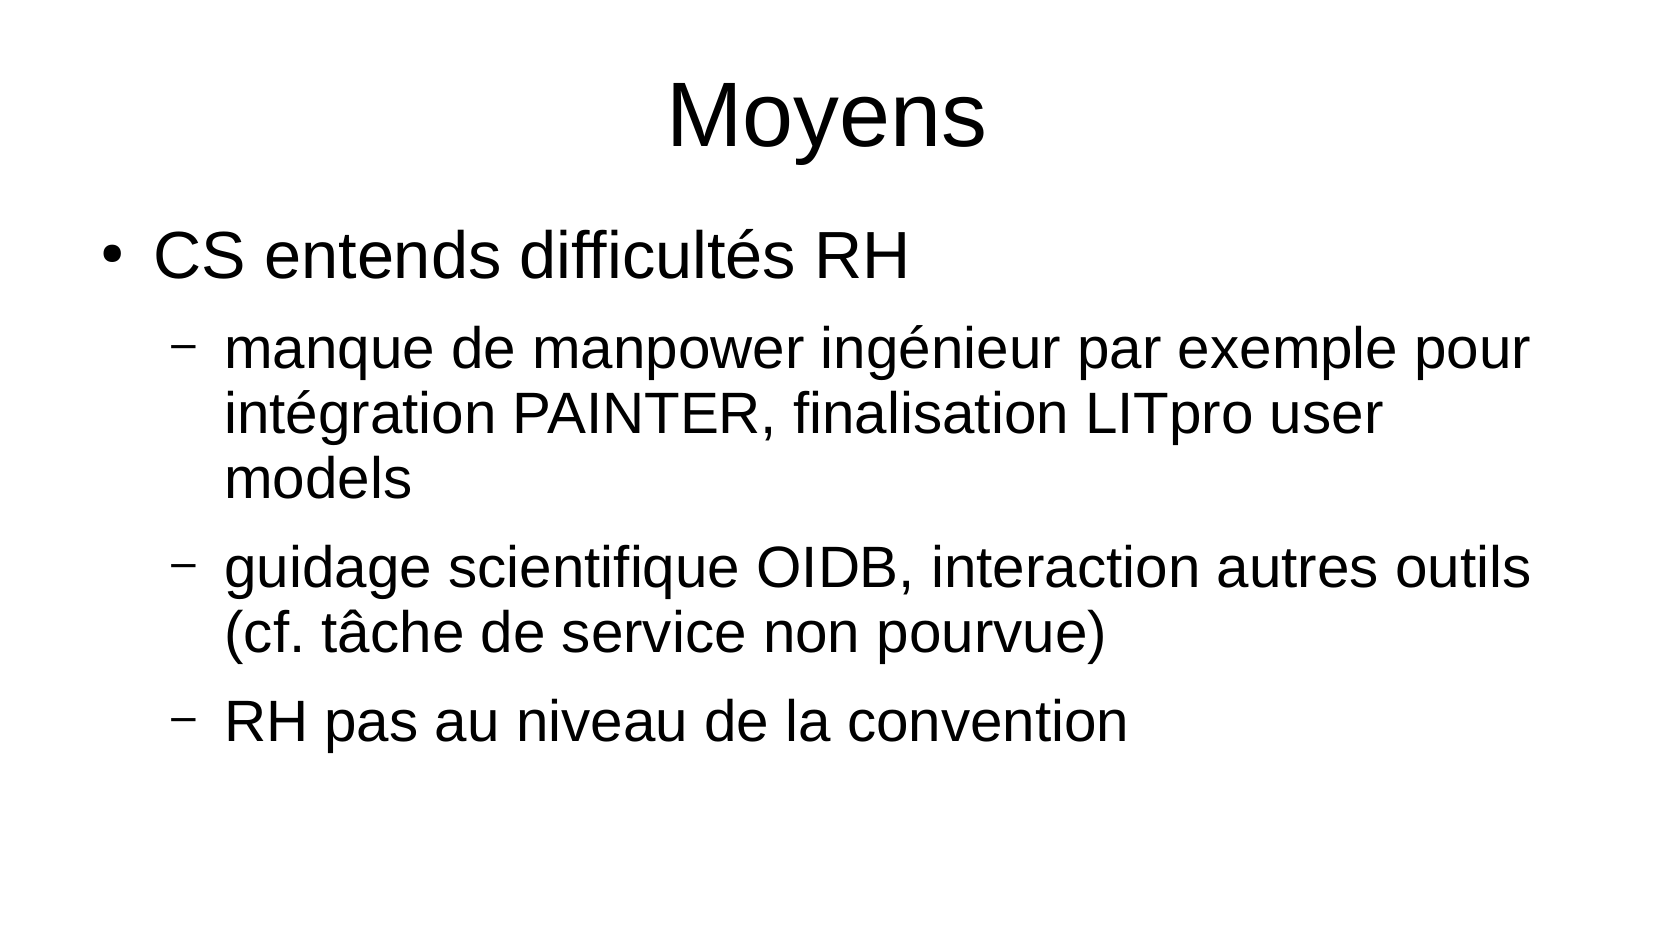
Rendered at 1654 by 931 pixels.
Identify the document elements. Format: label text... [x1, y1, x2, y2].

title Moyens [82, 37, 1571, 193]
list CS entends difficultés RH manque de manpower ingénieur par exemple pour intégration PAINTER, finalisation LITpro user models guidage scientifique OIDB, interaction autres outils (cf. tâche de service non pourvue) RH pas au niveau de la convention [82, 217, 1571, 758]
